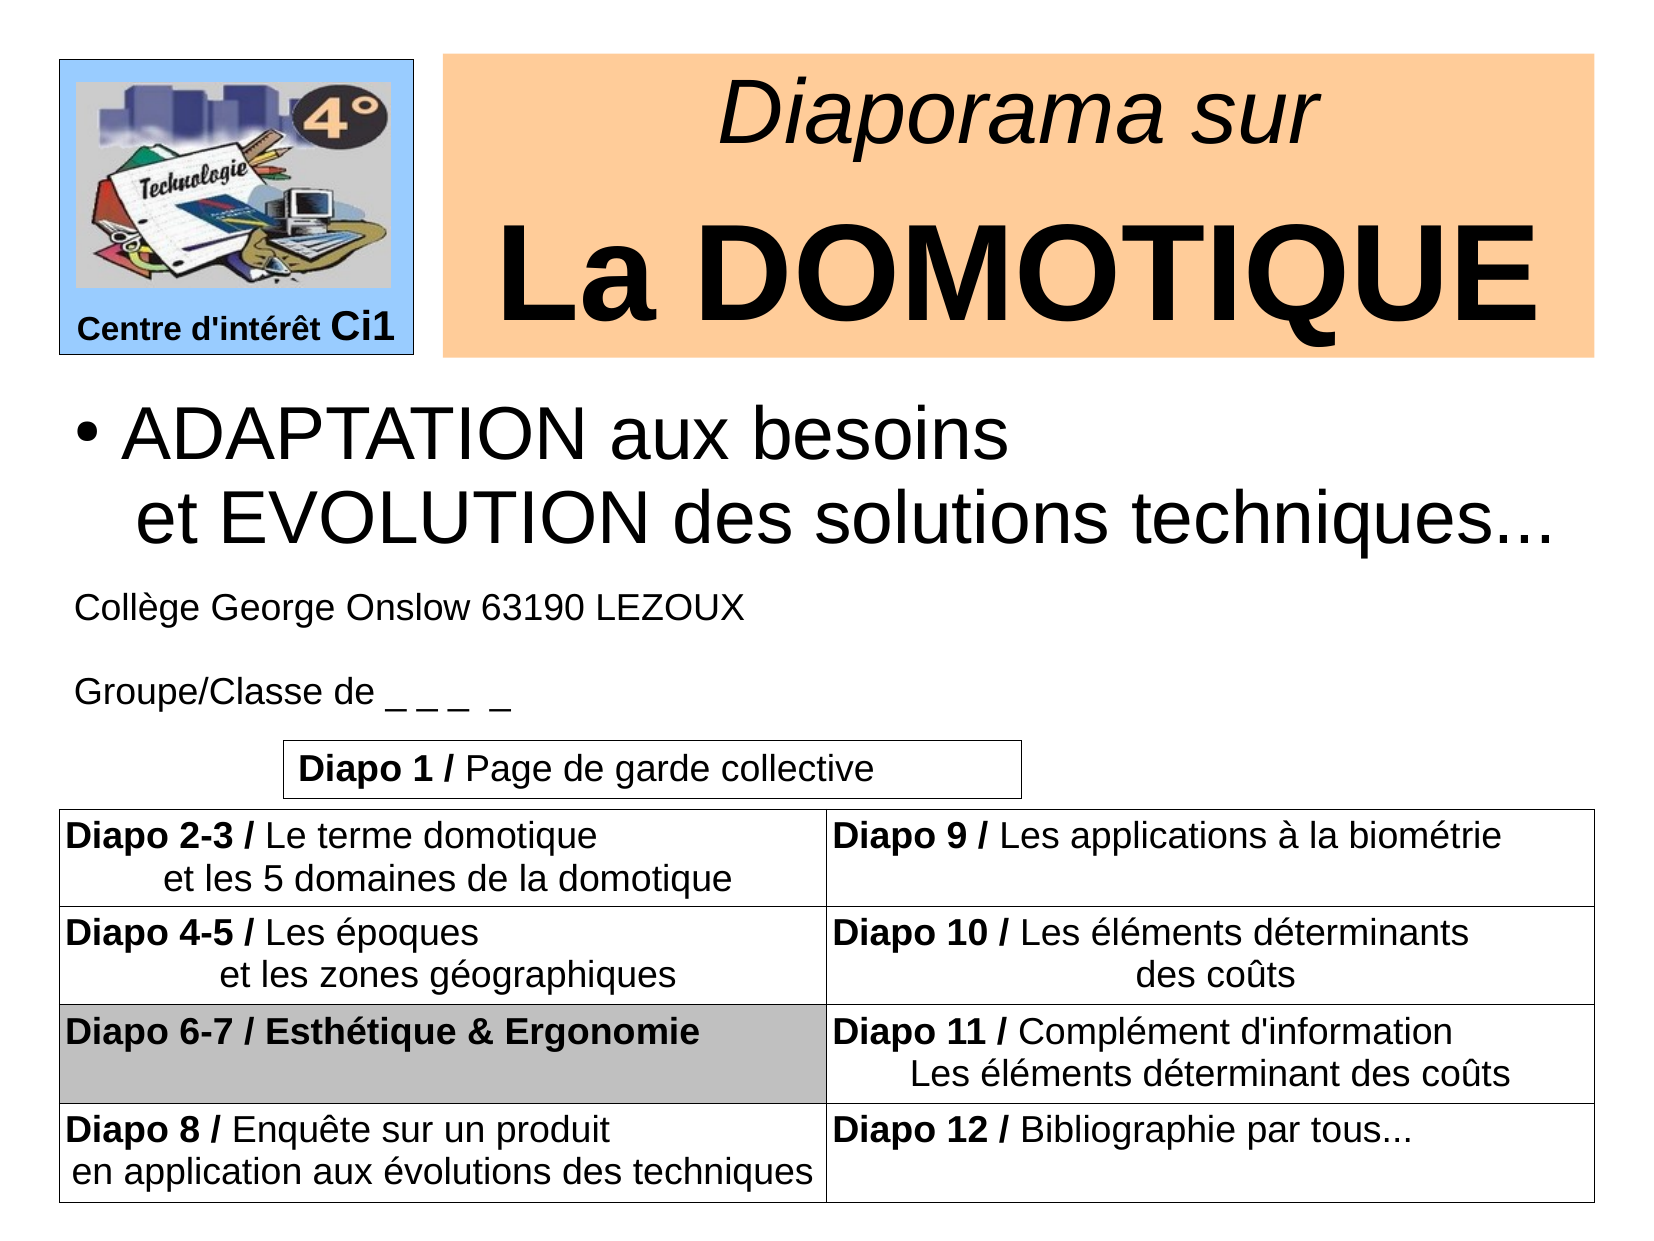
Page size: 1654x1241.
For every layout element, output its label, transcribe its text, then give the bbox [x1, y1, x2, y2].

table_header Diapo 9 / Les applications à la biométrie [827, 810, 1594, 906]
text_box Centre d'intérêt Ci1 [59, 295, 414, 358]
text_box [59, 59, 414, 295]
text_box ADAPTATION aux besoins et EVOLUTION des solutions techniques... [59, 383, 1595, 567]
table_cell Diapo 6-7 / Esthétique & Ergonomie [60, 1005, 826, 1103]
table_cell Diapo 11 / Complément d'information Les éléments déterminant des coûts [827, 1005, 1594, 1103]
text_box Collège George Onslow 63190 LEZOUX Groupe/Classe de _ _ _ _ [59, 578, 768, 720]
text_box Diaporama sur La DOMOTIQUE [442, 53, 1595, 358]
table_cell Diapo 12 / Bibliographie par tous... [827, 1104, 1594, 1202]
table_cell Diapo 8 / Enquête sur un produit en application aux évolutions des techniques [60, 1104, 826, 1202]
picture [76, 82, 391, 288]
table_header Diapo 2-3 / Le terme domotique et les 5 domaines de la domotique [60, 810, 826, 906]
table_cell Diapo 4-5 / Les époques et les zones géographiques [60, 907, 826, 1004]
text_box Diapo 1 / Page de garde collective [283, 740, 1022, 799]
table_cell Diapo 10 / Les éléments déterminants des coûts [827, 907, 1594, 1004]
